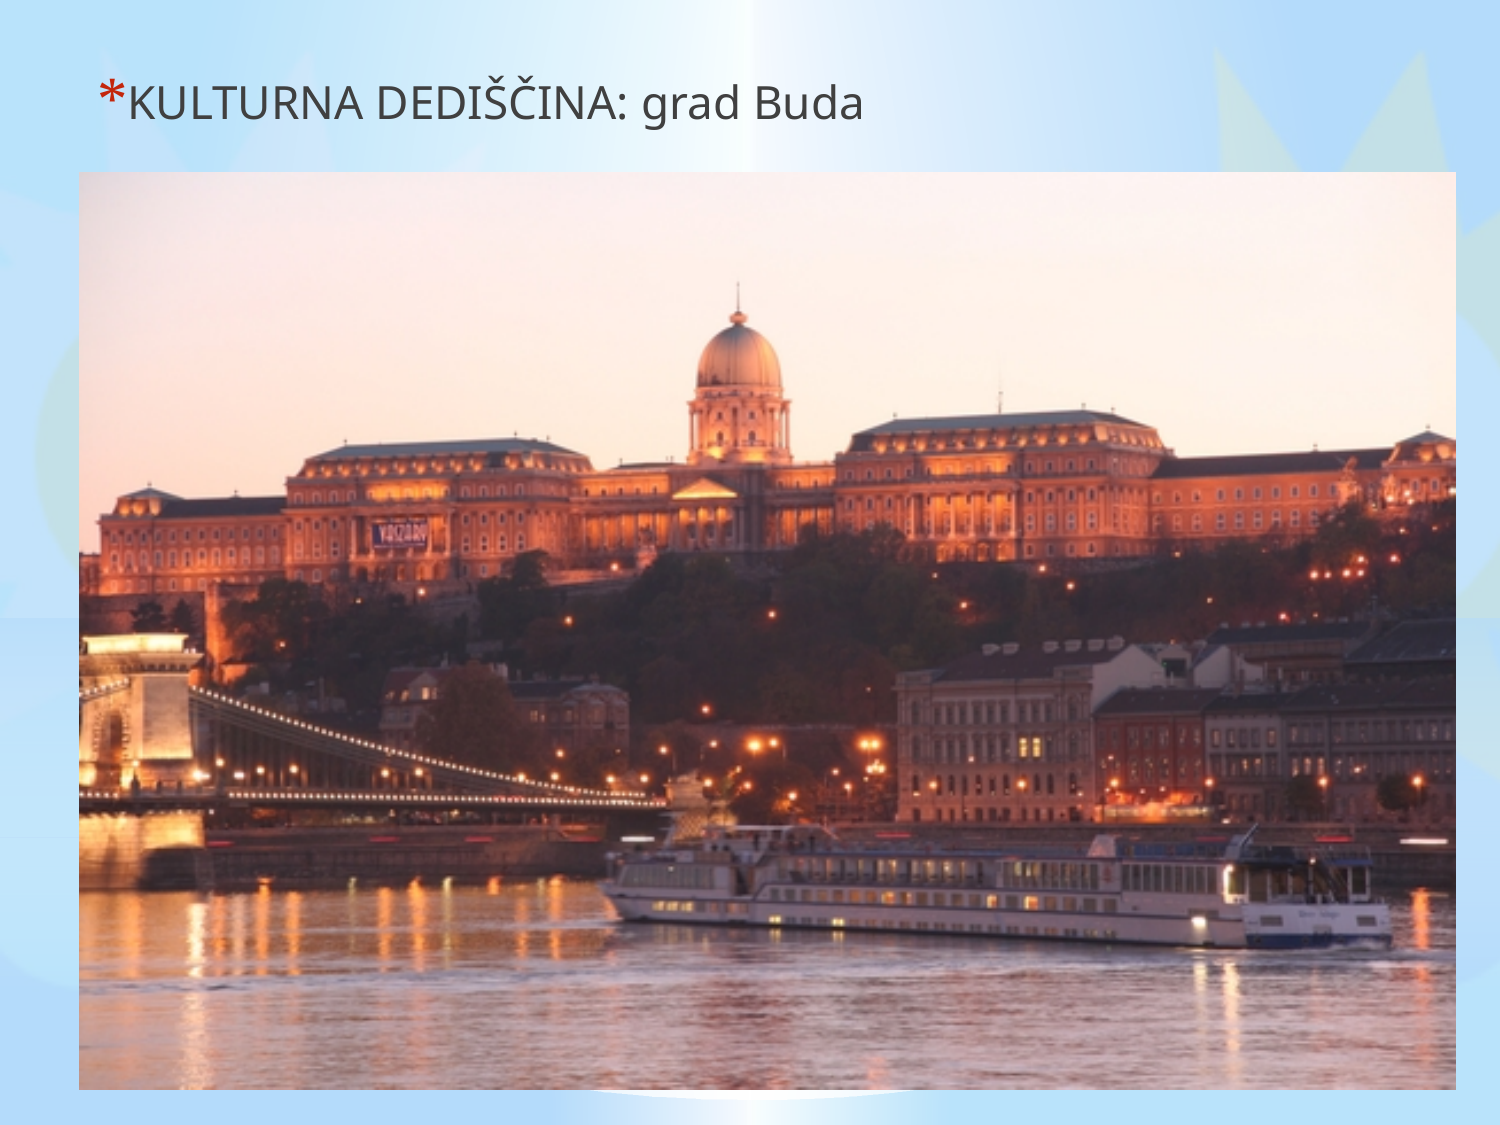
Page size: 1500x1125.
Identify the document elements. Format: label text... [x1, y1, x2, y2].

picture [79, 172, 1456, 1090]
list KULTURNA DEDIŠČINA: grad Buda [75, 66, 1425, 1071]
